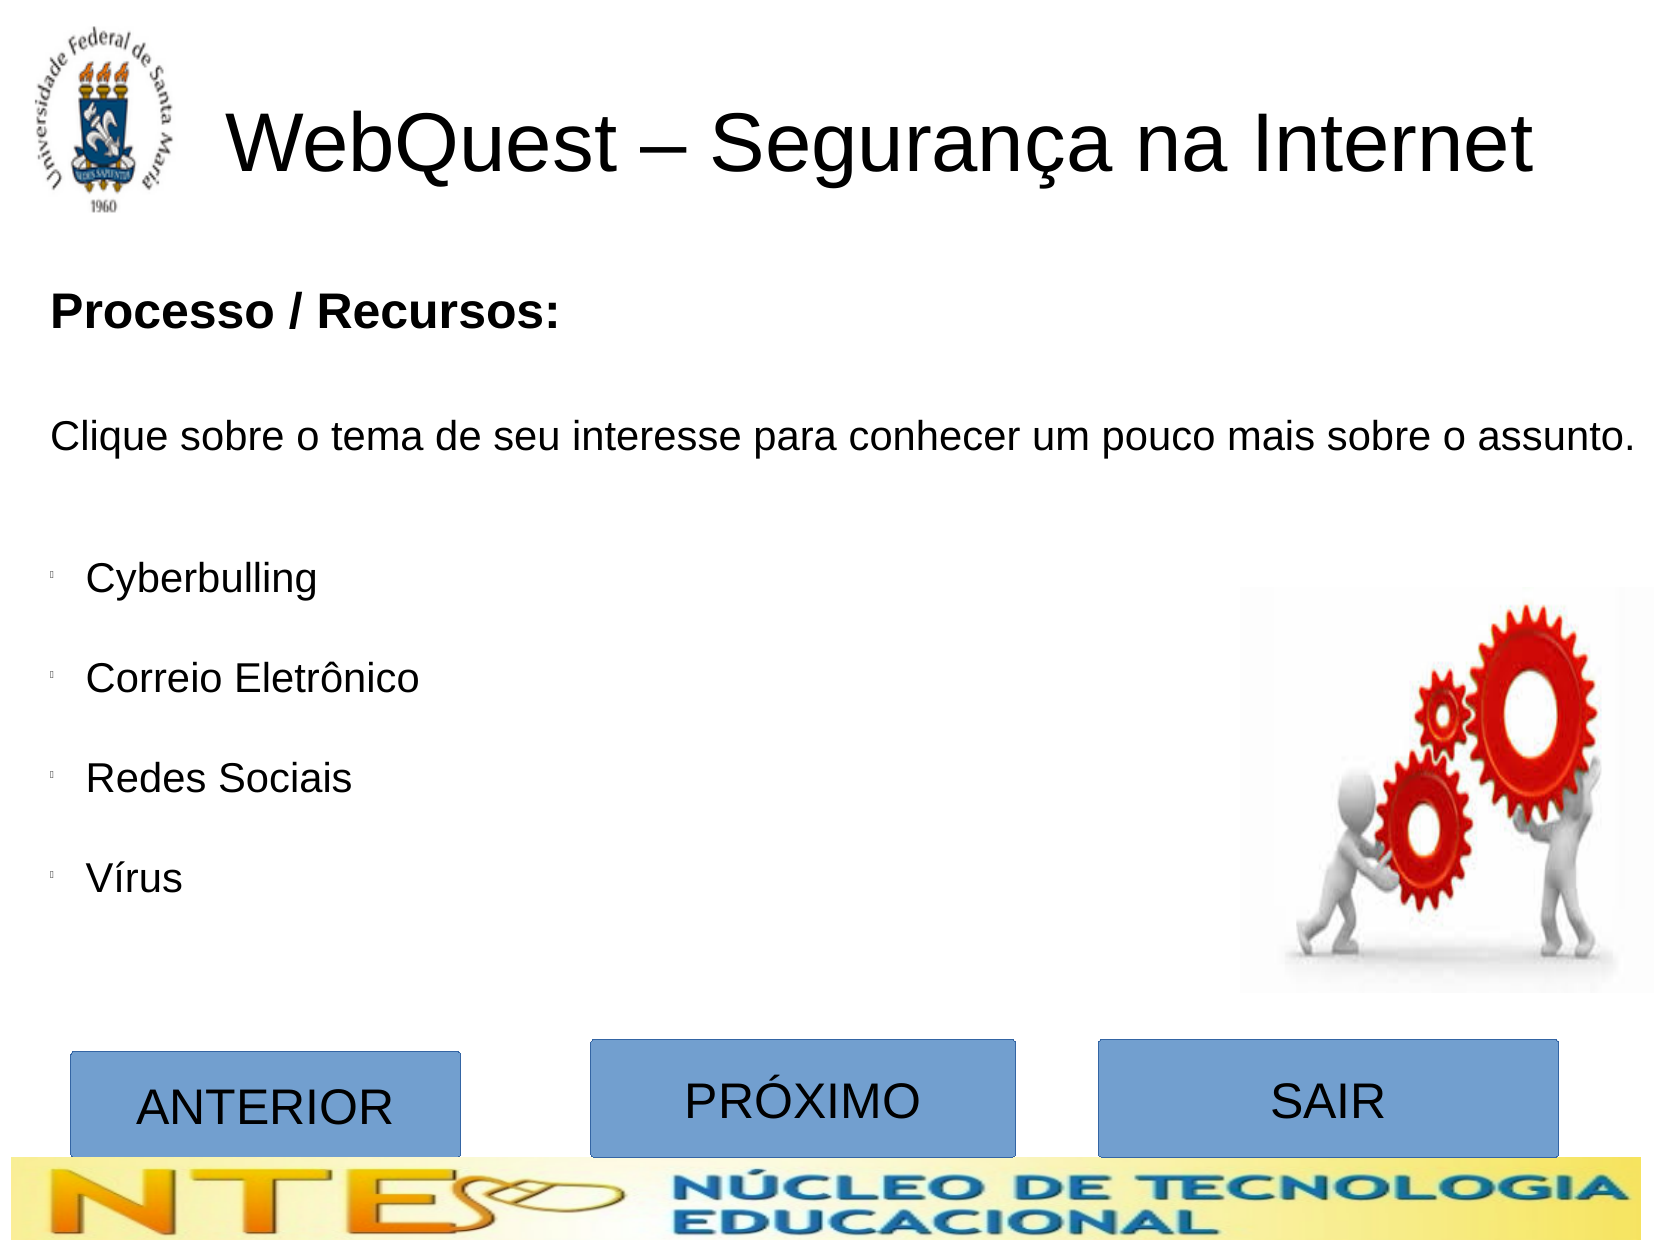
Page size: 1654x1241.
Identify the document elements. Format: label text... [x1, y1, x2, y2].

picture [1370, 587, 1654, 993]
text_box Cyberbulling Correio Eletrônico Redes Sociais Vírus [35, 556, 1370, 1164]
text_box Clique sobre o tema de seu interesse para conhecer um pouco mais sobre o assunto. [35, 401, 1569, 556]
text_box SAIR [1370, 1039, 1559, 1158]
text_box SAIR [1370, 1087, 1378, 1100]
picture [11, 1157, 1641, 1240]
text_box WebQuest – Segurança na Internet [189, 47, 1595, 229]
text_box Processo / Recursos: [35, 271, 621, 352]
picture [16, 15, 189, 229]
